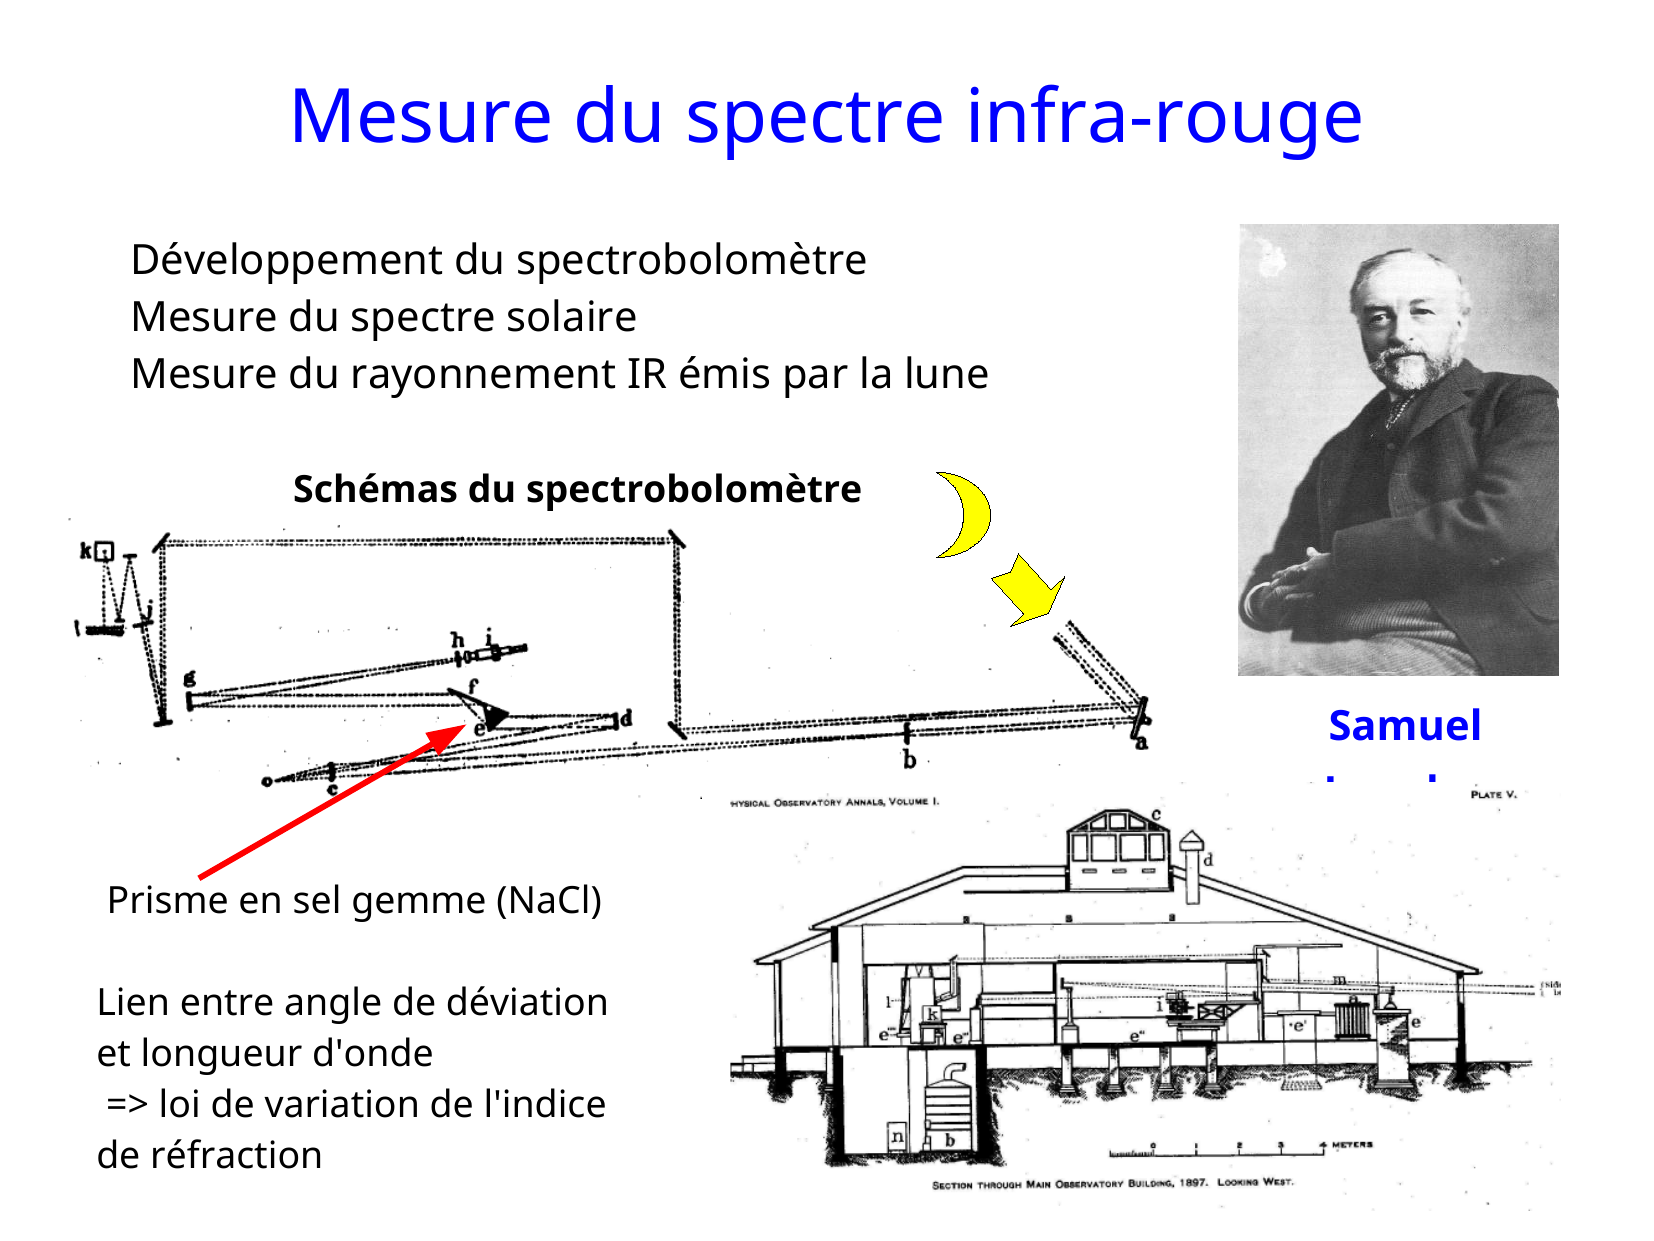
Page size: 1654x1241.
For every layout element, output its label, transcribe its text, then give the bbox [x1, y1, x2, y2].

text_box Développement du spectrobolomètre Mesure du spectre solaire Mesure du rayonnement IR émis par la lune [80, 165, 1222, 395]
text_box [936, 472, 991, 558]
text_box Samuel Langley (1834-1906) [1228, 679, 1583, 817]
text_box Schémas du spectrobolomètre [100, 454, 1056, 523]
picture [1238, 224, 1559, 676]
picture [62, 518, 1582, 1211]
text_box Prisme en sel gemme (NaCl) Lien entre angle de déviation et longueur d'onde => loi de variation de l'indice de réfraction [81, 865, 628, 1184]
title Mesure du spectre infra-rouge [82, 21, 1571, 206]
text_box [991, 553, 1065, 627]
